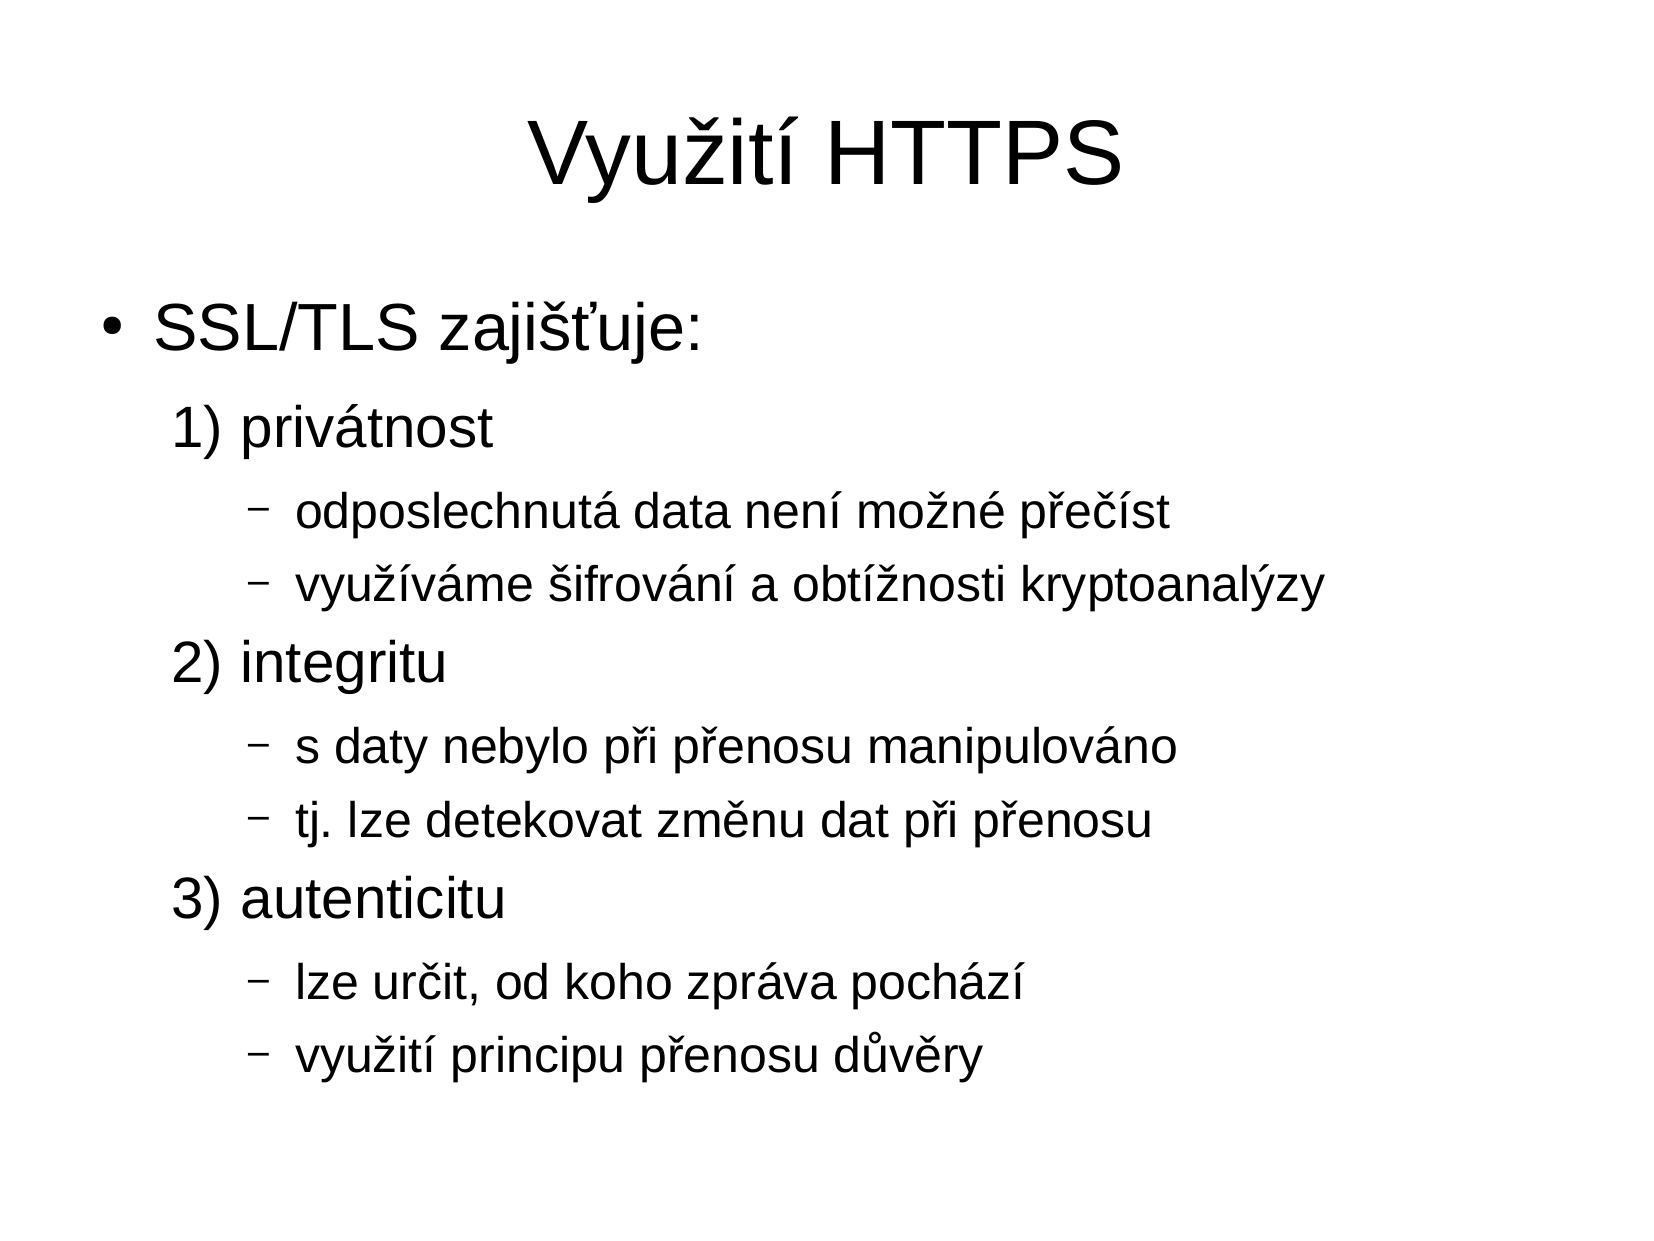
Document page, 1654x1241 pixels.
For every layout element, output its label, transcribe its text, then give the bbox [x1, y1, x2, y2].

title Využití HTTPS [82, 49, 1571, 257]
list SSL/TLS zajišťuje: privátnost odposlechnutá data není možné přečíst využíváme šifrování a obtížnosti kryptoanalýzy integritu s daty nebylo při přenosu manipulováno tj. lze detekovat změnu dat při přenosu autenticitu lze určit, od koho zpráva pochází využití principu přenosu důvěry [82, 290, 1571, 1109]
